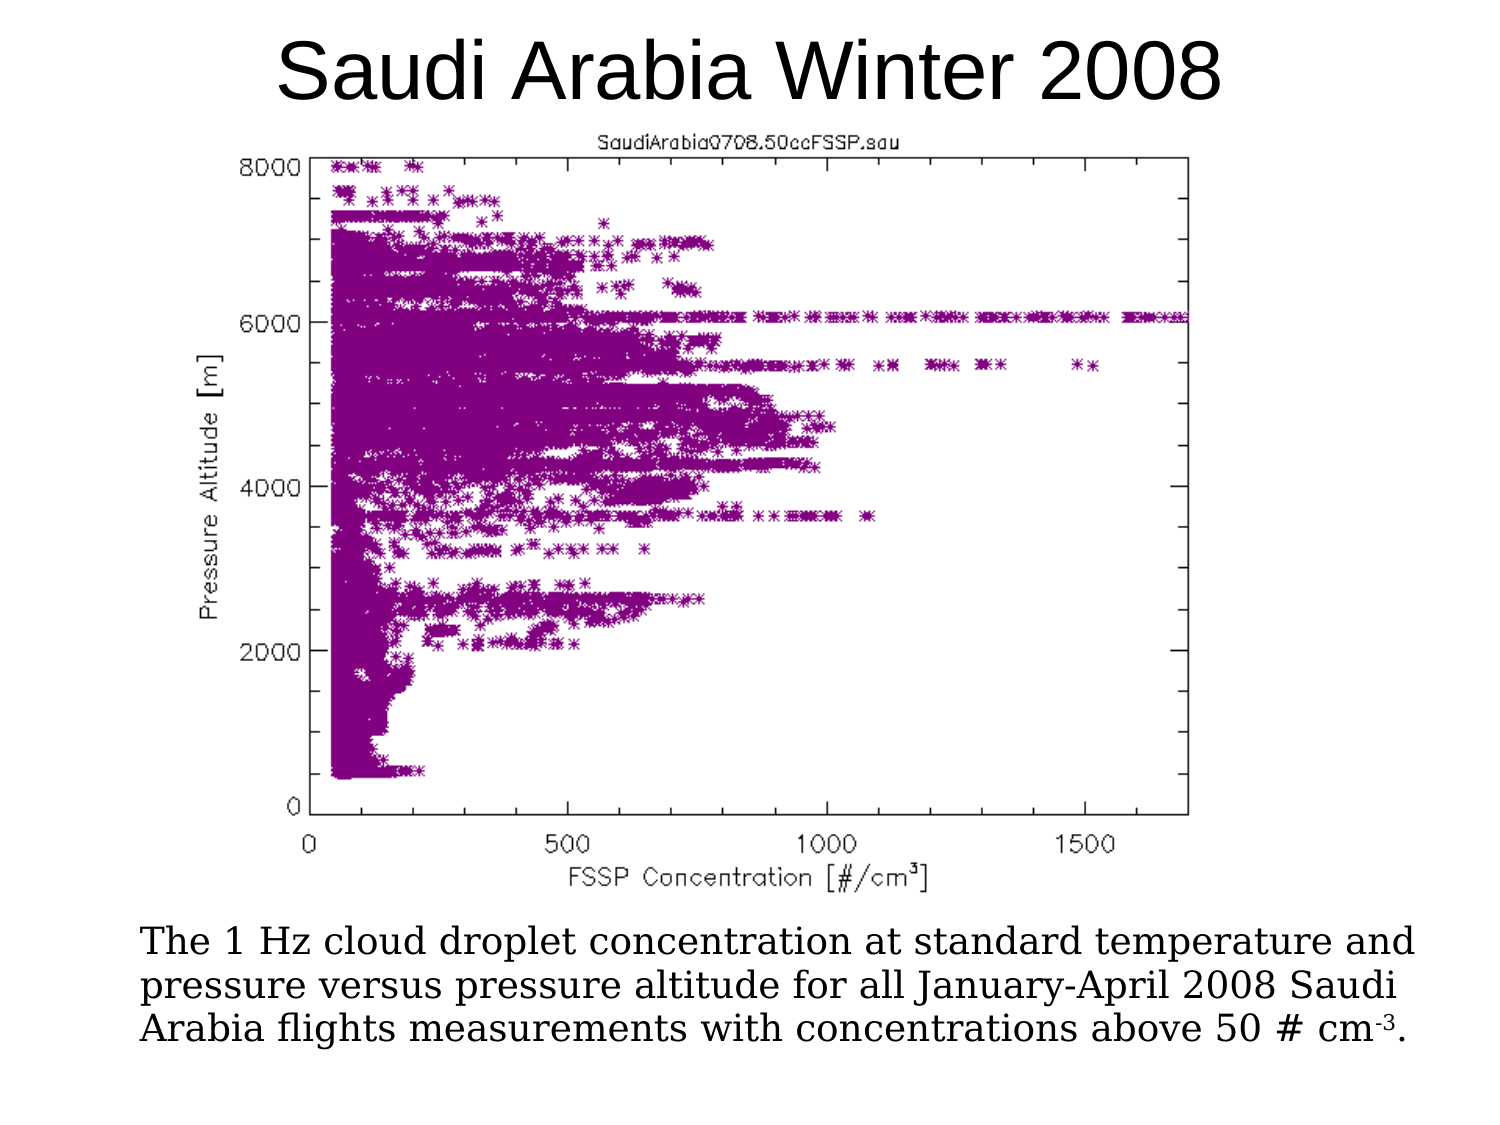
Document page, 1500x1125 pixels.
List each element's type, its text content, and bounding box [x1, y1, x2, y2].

text_box The 1 Hz cloud droplet concentration at standard temperature and pressure versus pressure altitude for all January-April 2008 Saudi Arabia flights measurements with concentrations above 50 # cm-3. [125, 912, 1476, 1059]
picture [150, 112, 1244, 894]
title Saudi Arabia Winter 2008 [75, 13, 1426, 129]
